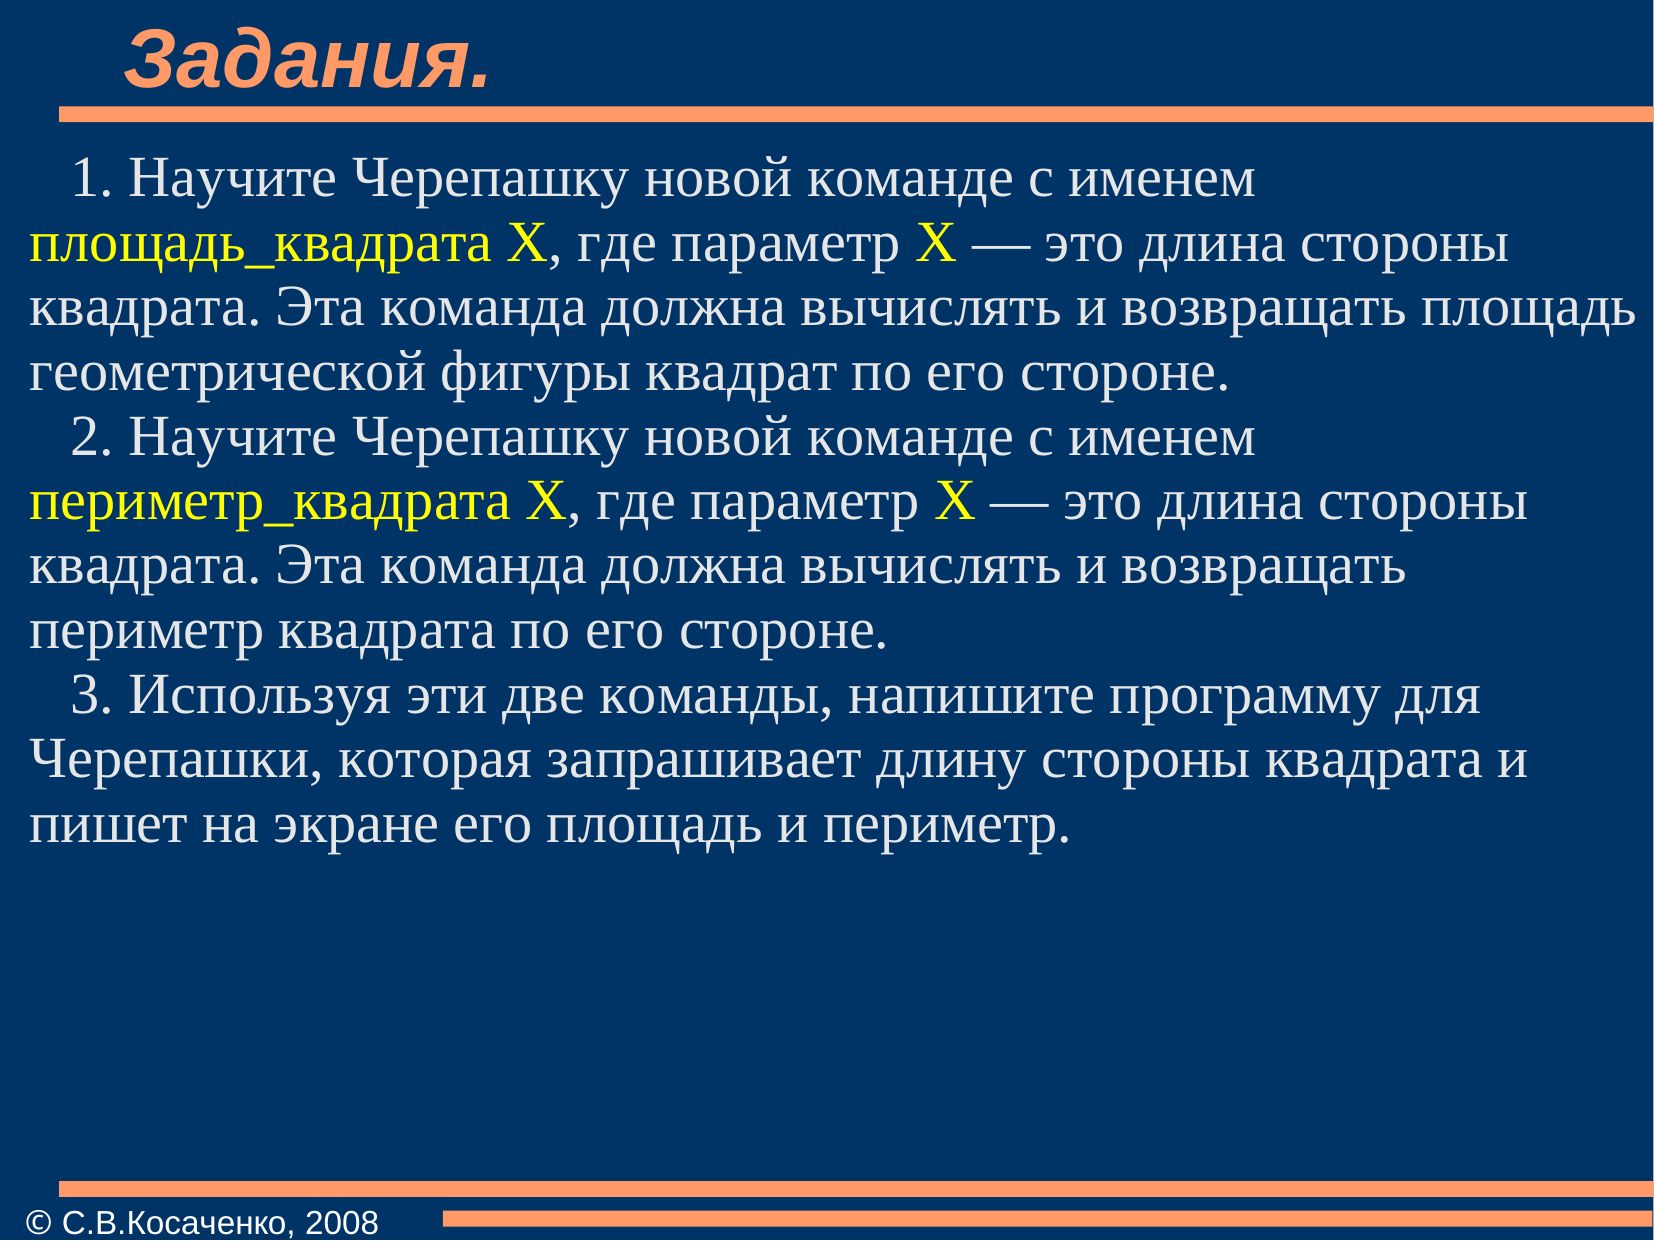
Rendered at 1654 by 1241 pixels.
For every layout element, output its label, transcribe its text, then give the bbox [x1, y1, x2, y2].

title Задания. [123, 0, 1536, 119]
list 1. Научите Черепашку новой команде с именем площадь_квадрата Х, где параметр Х — это длина стороны квадрата. Эта команда должна вычислять и возвращать площадь геометрической фигуры квадрат по его стороне. 2. Научите Черепашку новой команде с именем периметр_квадрата Х, где параметр Х — это длина стороны квадрата. Эта команда должна вычислять и возвращать периметр квадрата по его стороне. 3. Используя эти две команды, напишите программу для Черепашки, которая запрашивает длину стороны квадрата и пишет на экране его площадь и периметр. [29, 144, 1654, 1026]
